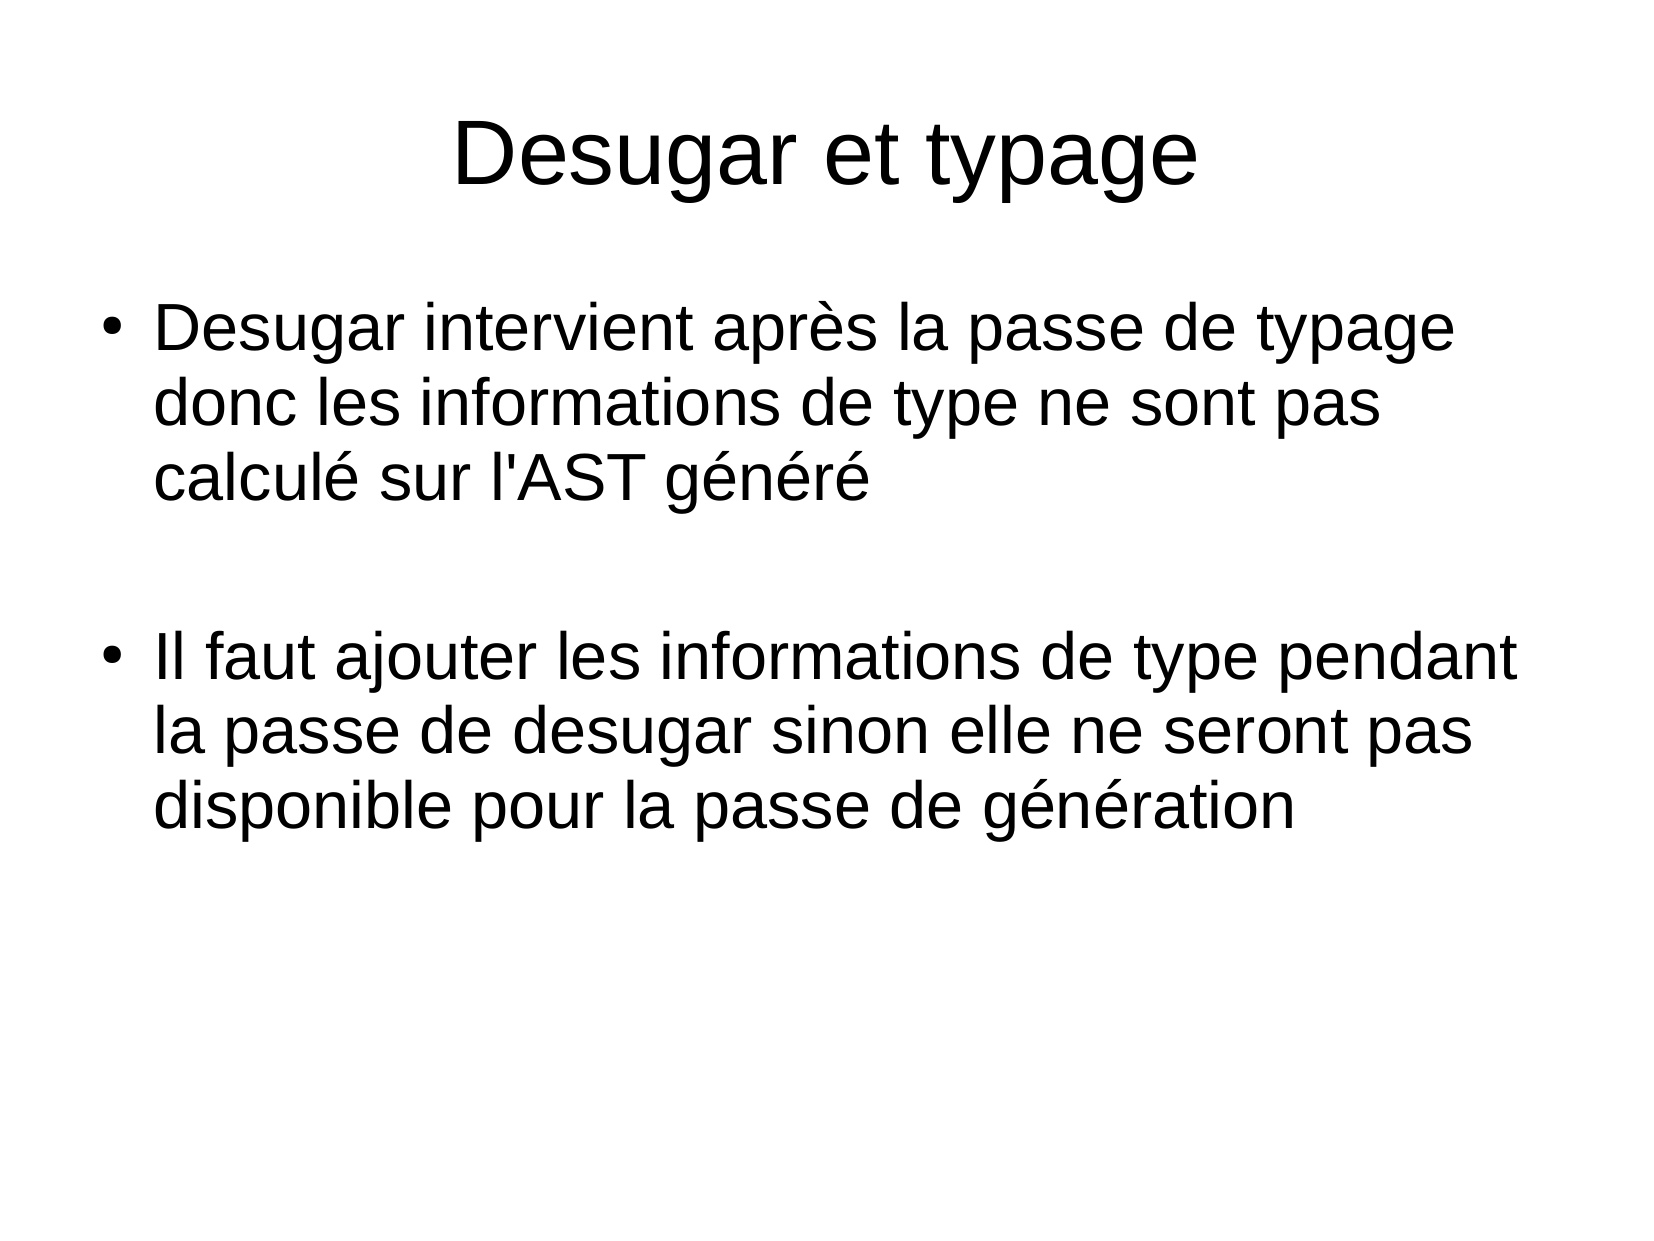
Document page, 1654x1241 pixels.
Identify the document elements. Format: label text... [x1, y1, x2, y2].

list Desugar intervient après la passe de typage donc les informations de type ne sont pas calculé sur l'AST généré Il faut ajouter les informations de type pendant la passe de desugar sinon elle ne seront pas disponible pour la passe de génération [82, 290, 1571, 1094]
title Desugar et typage [82, 56, 1571, 250]
